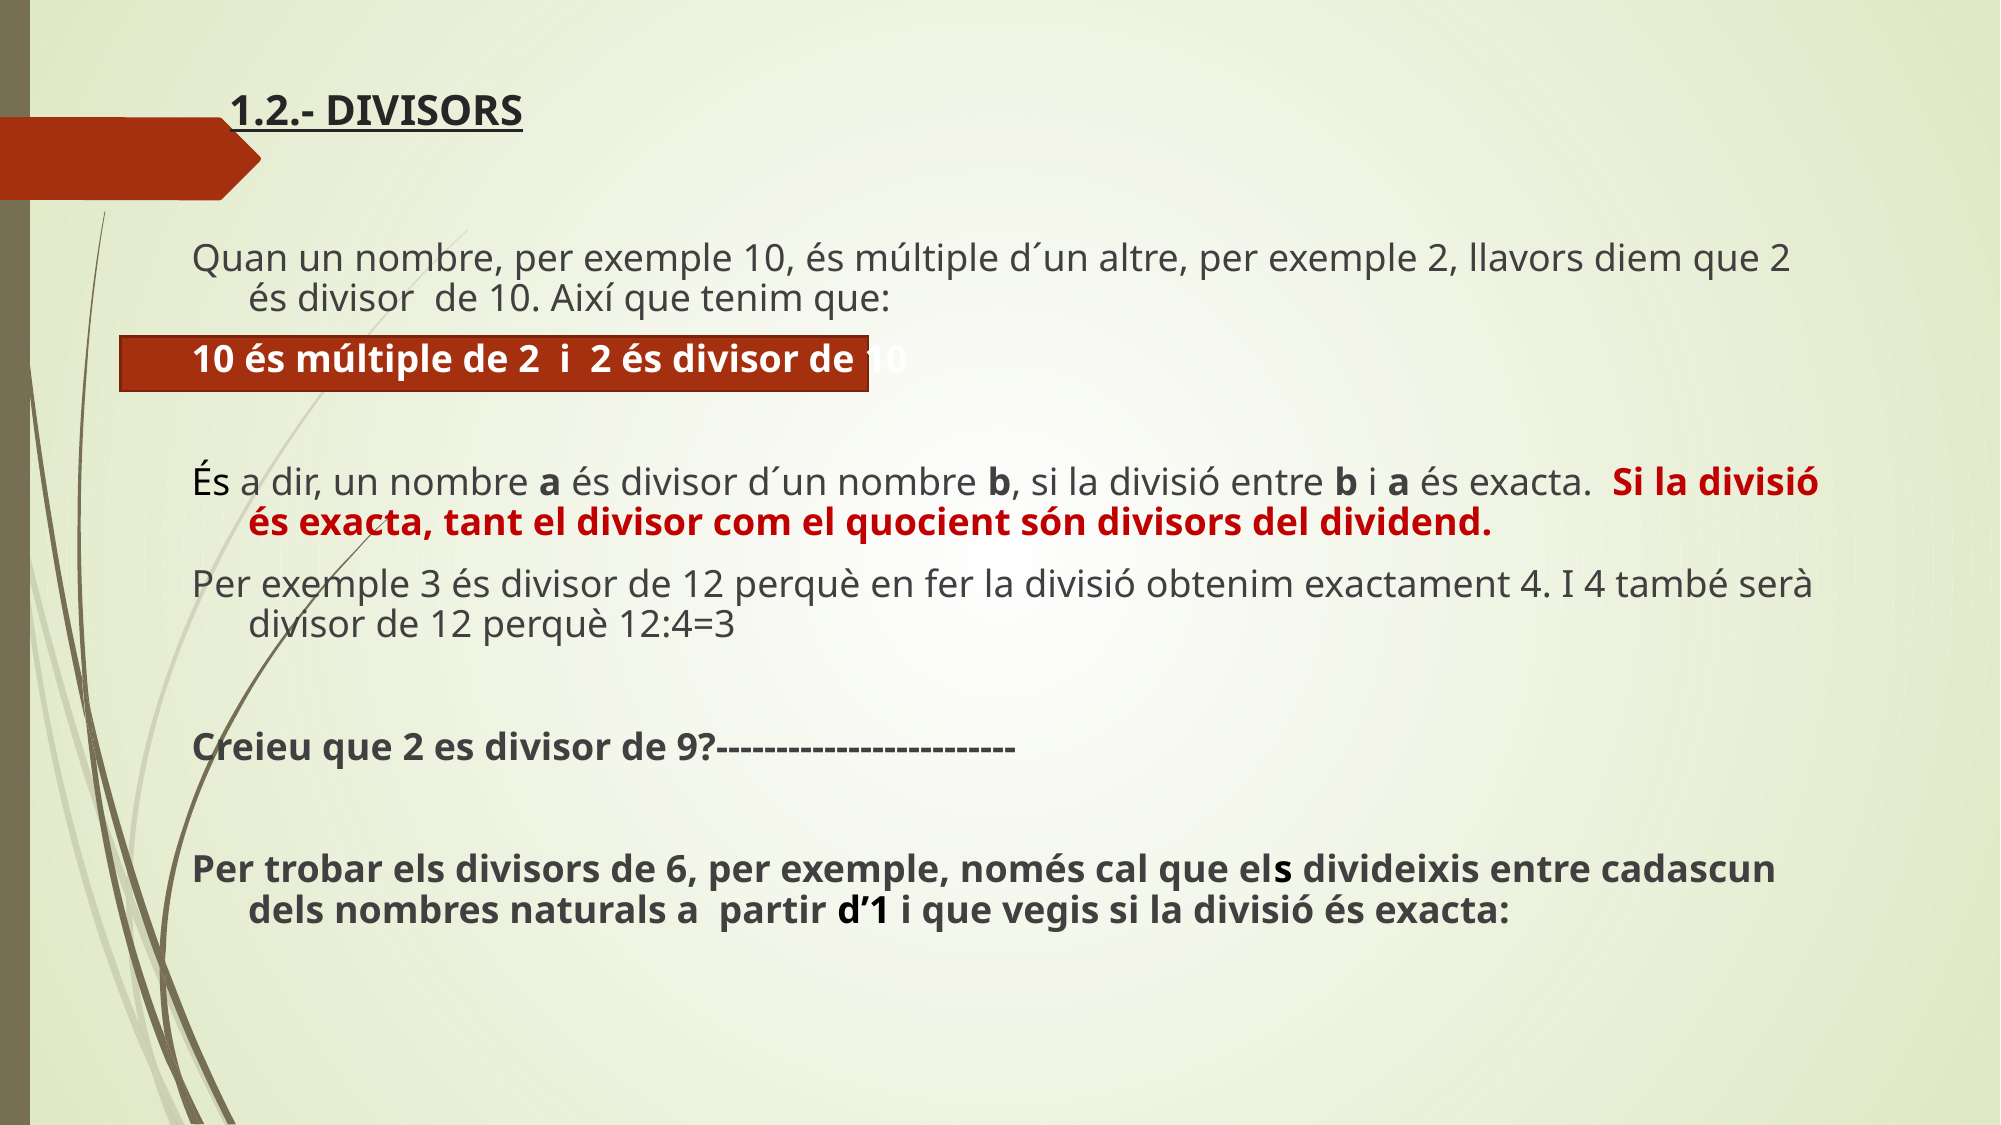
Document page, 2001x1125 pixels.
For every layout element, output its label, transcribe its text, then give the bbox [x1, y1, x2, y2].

list Quan un nombre, per exemple 10, és múltiple d´un altre, per exemple 2, llavors diem que 2 és divisor de 10. Així que tenim que: 10 és múltiple de 2 i 2 és divisor de 10 És a dir, un nombre a és divisor d´un nombre b, si la divisió entre b i a és exacta. Si la divisió és exacta, tant el divisor com el quocient són divisors del dividend. Per exemple 3 és divisor de 12 perquè en fer la divisió obtenim exactament 4. I 4 també serà divisor de 12 perquè 12:4=3 Creieu que 2 es divisor de 9?------------------------- Per trobar els divisors de 6, per exemple, només cal que els divideixis entre cadascun dels nombres naturals a partir d’1 i que vegis si la divisió és exacta: [120, 165, 1846, 952]
title 1.2.- DIVISORS [214, 76, 1940, 210]
